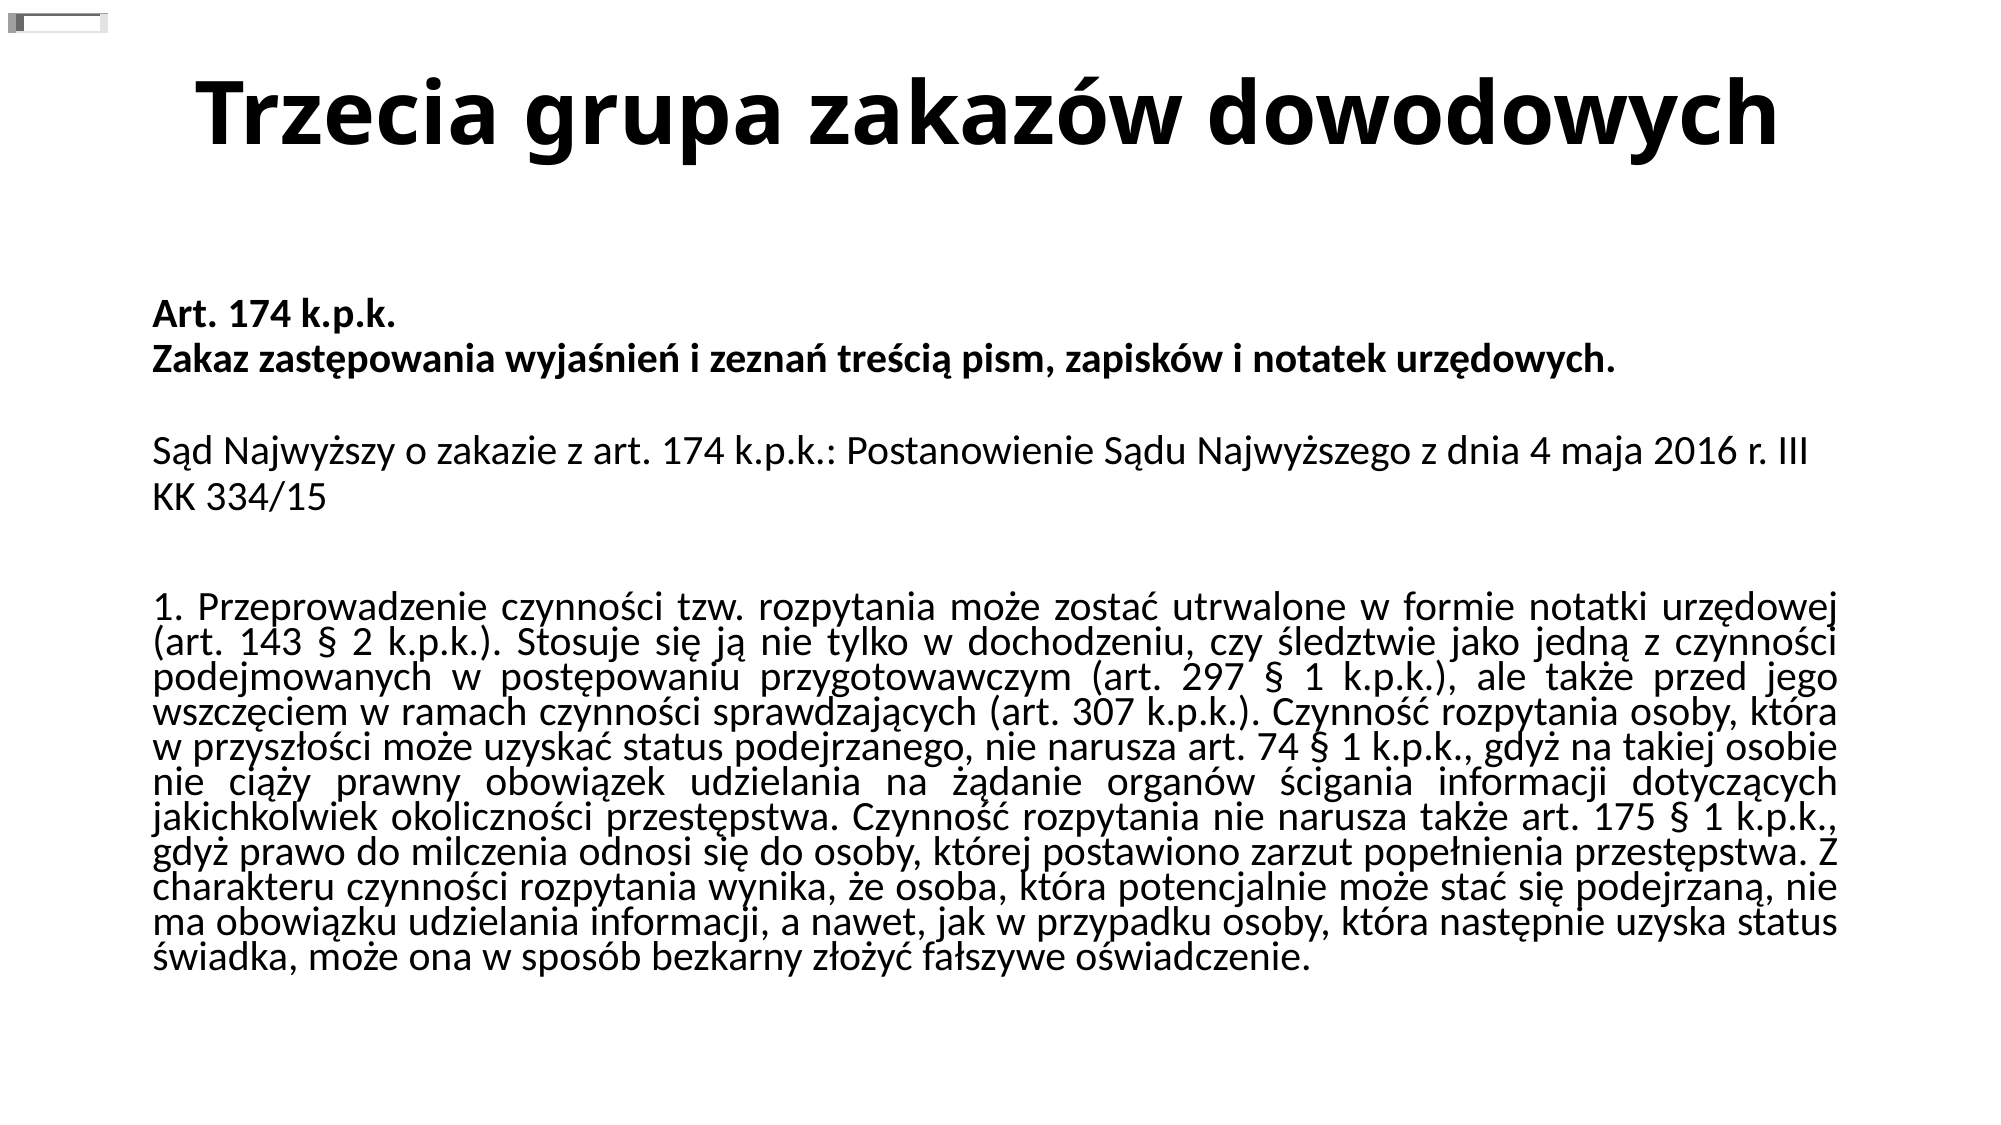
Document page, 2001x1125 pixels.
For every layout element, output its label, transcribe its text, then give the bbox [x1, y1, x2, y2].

title Trzecia grupa zakazów dowodowych [137, 59, 1863, 278]
picture [0, 0, 226, 51]
list Art. 174 k.p.k. Zakaz zastępowania wyjaśnień i zeznań treścią pism, zapisków i notatek urzędowych. Sąd Najwyższy o zakazie z art. 174 k.p.k.: Postanowienie Sądu Najwyższego z dnia 4 maja 2016 r. III KK 334/15 1. Przeprowadzenie czynności tzw. rozpytania może zostać utrwalone w formie notatki urzędowej (art. 143 § 2 k.p.k.). Stosuje się ją nie tylko w dochodzeniu, czy śledztwie jako jedną z czynności podejmowanych w postępowaniu przygotowawczym (art. 297 § 1 k.p.k.), ale także przed jego wszczęciem w ramach czynności sprawdzających (art. 307 k.p.k.). Czynność rozpytania osoby, która w przyszłości może uzyskać status podejrzanego, nie narusza art. 74 § 1 k.p.k., gdyż na takiej osobie nie ciąży prawny obowiązek udzielania na żądanie organów ścigania informacji dotyczących jakichkolwiek okoliczności przestępstwa. Czynność rozpytania nie narusza także art. 175 § 1 k.p.k., gdyż prawo do milczenia odnosi się do osoby, której postawiono zarzut popełnienia przestępstwa. Z charakteru czynności rozpytania wynika, że osoba, która potencjalnie może stać się podejrzaną, nie ma obowiązku udzielania informacji, a nawet, jak w przypadku osoby, która następnie uzyska status świadka, może ona w sposób bezkarny złożyć fałszywe oświadczenie. [137, 299, 1863, 1014]
